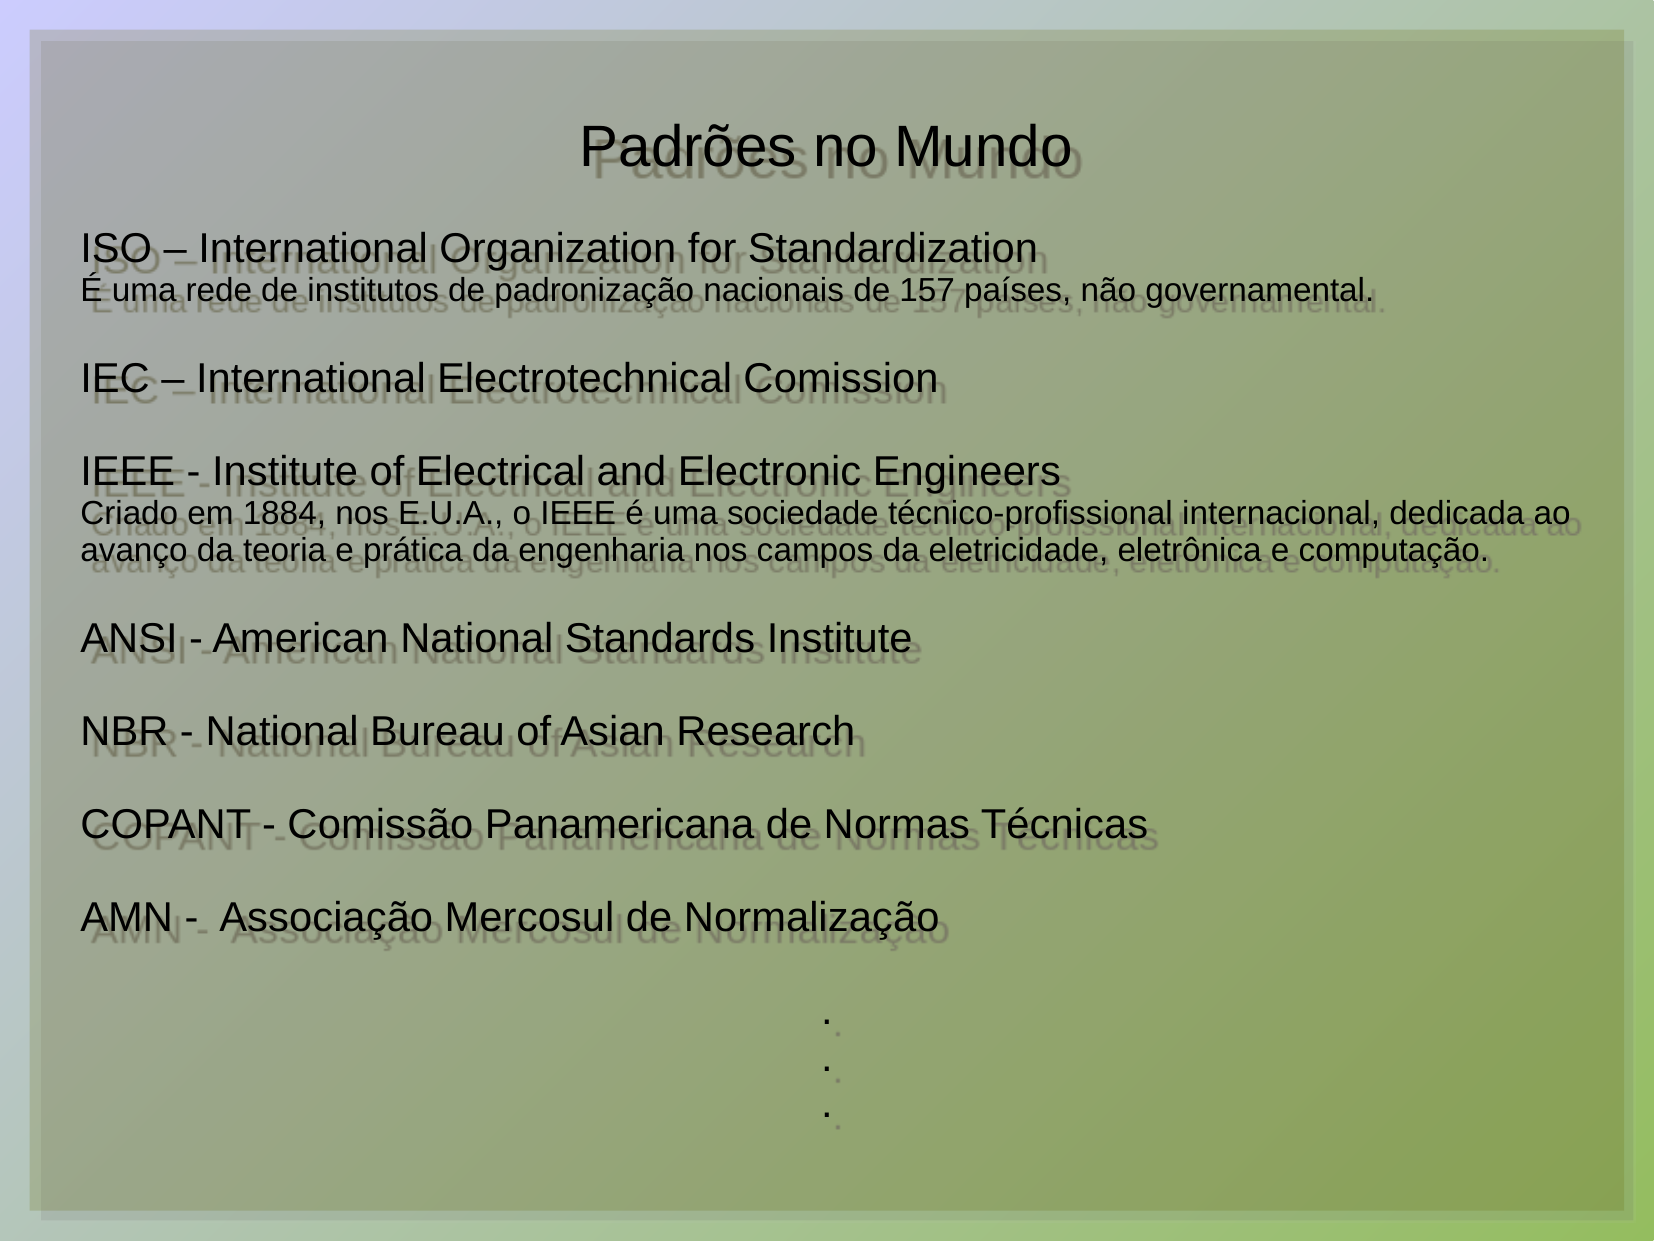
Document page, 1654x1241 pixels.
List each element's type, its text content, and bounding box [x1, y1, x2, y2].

text_box Padrões no Mundo ISO – International Organization for Standardization É uma rede de institutos de padronização nacionais de 157 países, não governamental. IEC – International Electrotechnical Comission IEEE - Institute of Electrical and Electronic Engineers Criado em 1884, nos E.U.A., o IEEE é uma sociedade técnico-profissional internacional, dedicada ao avanço da teoria e prática da engenharia nos campos da eletricidade, eletrônica e computação. ANSI - American National Standards Institute NBR - National Bureau of Asian Research COPANT - Comissão Panamericana de Normas Técnicas AMN - Associação Mercosul de Normalização . . . [29, 29, 1625, 1211]
